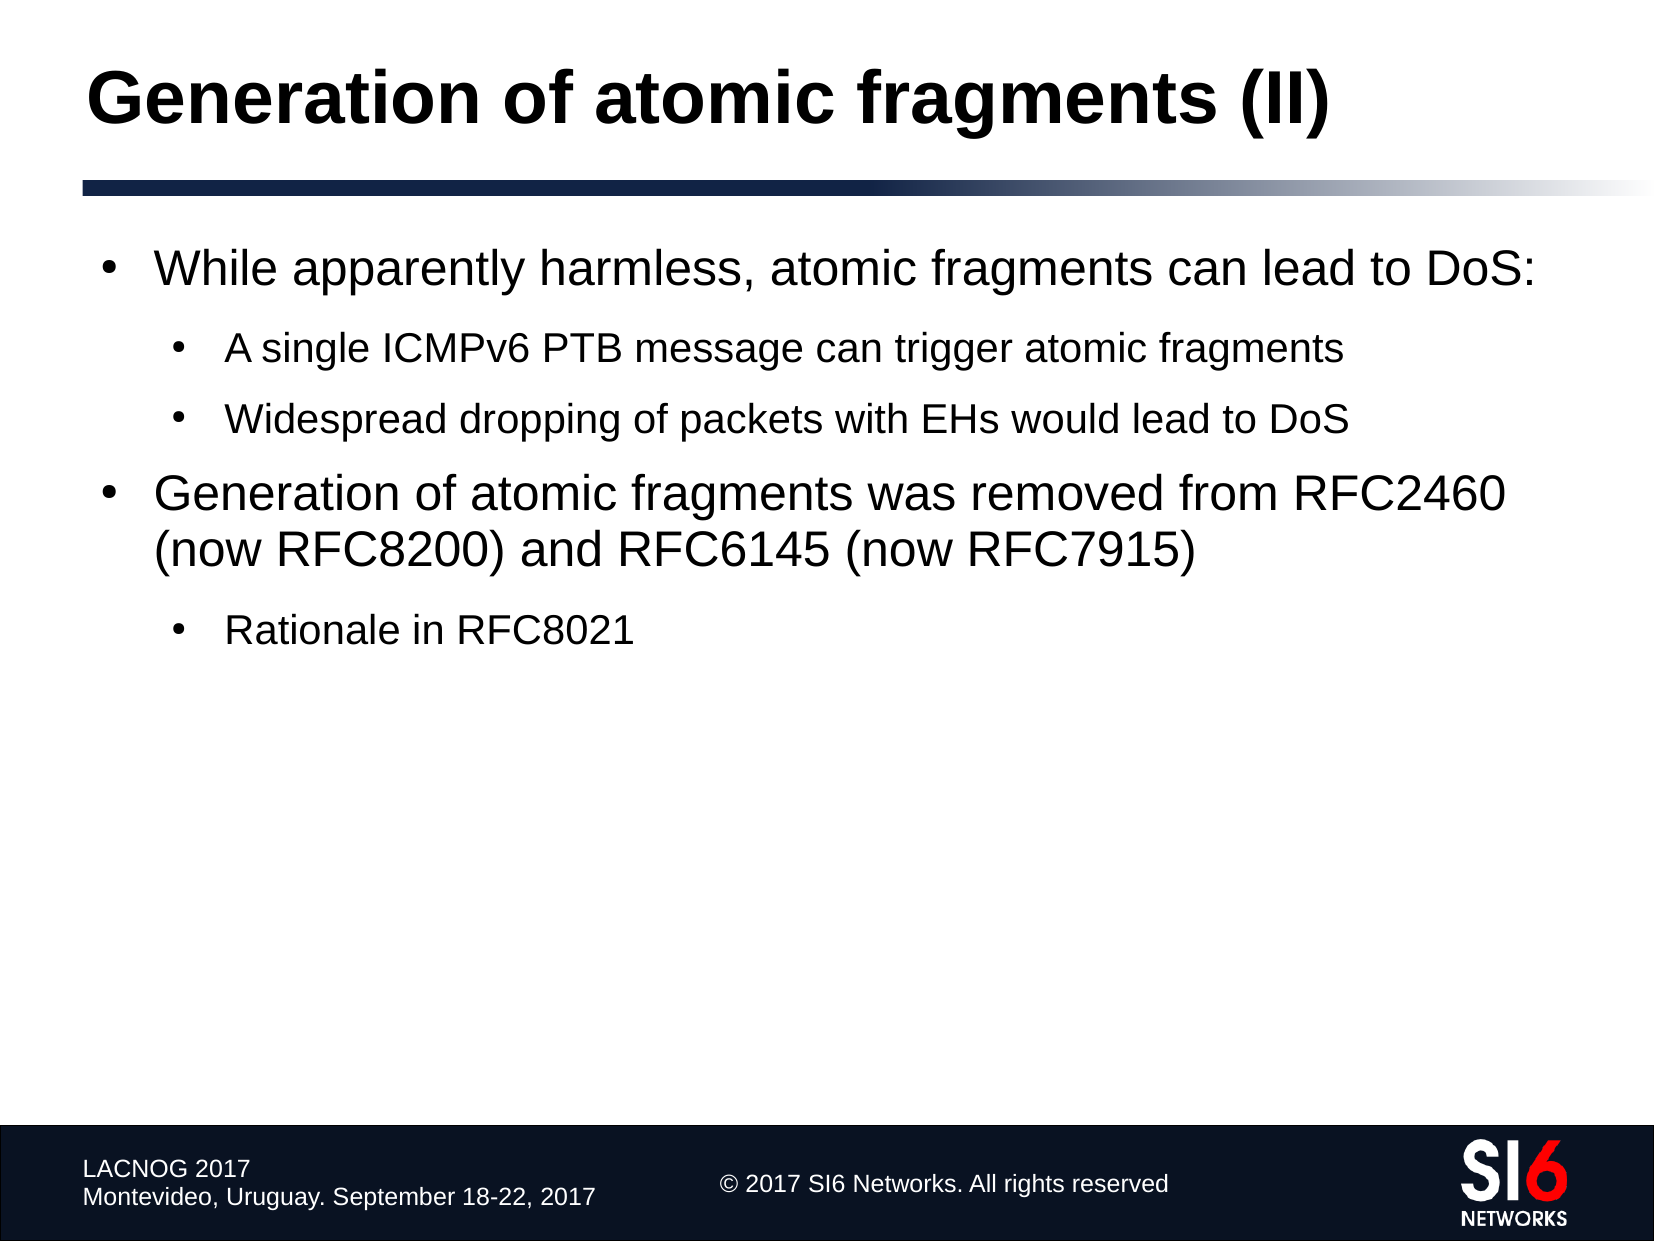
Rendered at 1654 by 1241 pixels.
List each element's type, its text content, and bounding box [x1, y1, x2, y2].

list While apparently harmless, atomic fragments can lead to DoS: A single ICMPv6 PTB message can trigger atomic fragments Widespread dropping of packets with EHs would lead to DoS Generation of atomic fragments was removed from RFC2460 (now RFC8200) and RFC6145 (now RFC7915) Rationale in RFC8021 [82, 240, 1571, 1059]
picture [1461, 1139, 1567, 1226]
title Generation of atomic fragments (II) [86, 30, 1576, 166]
